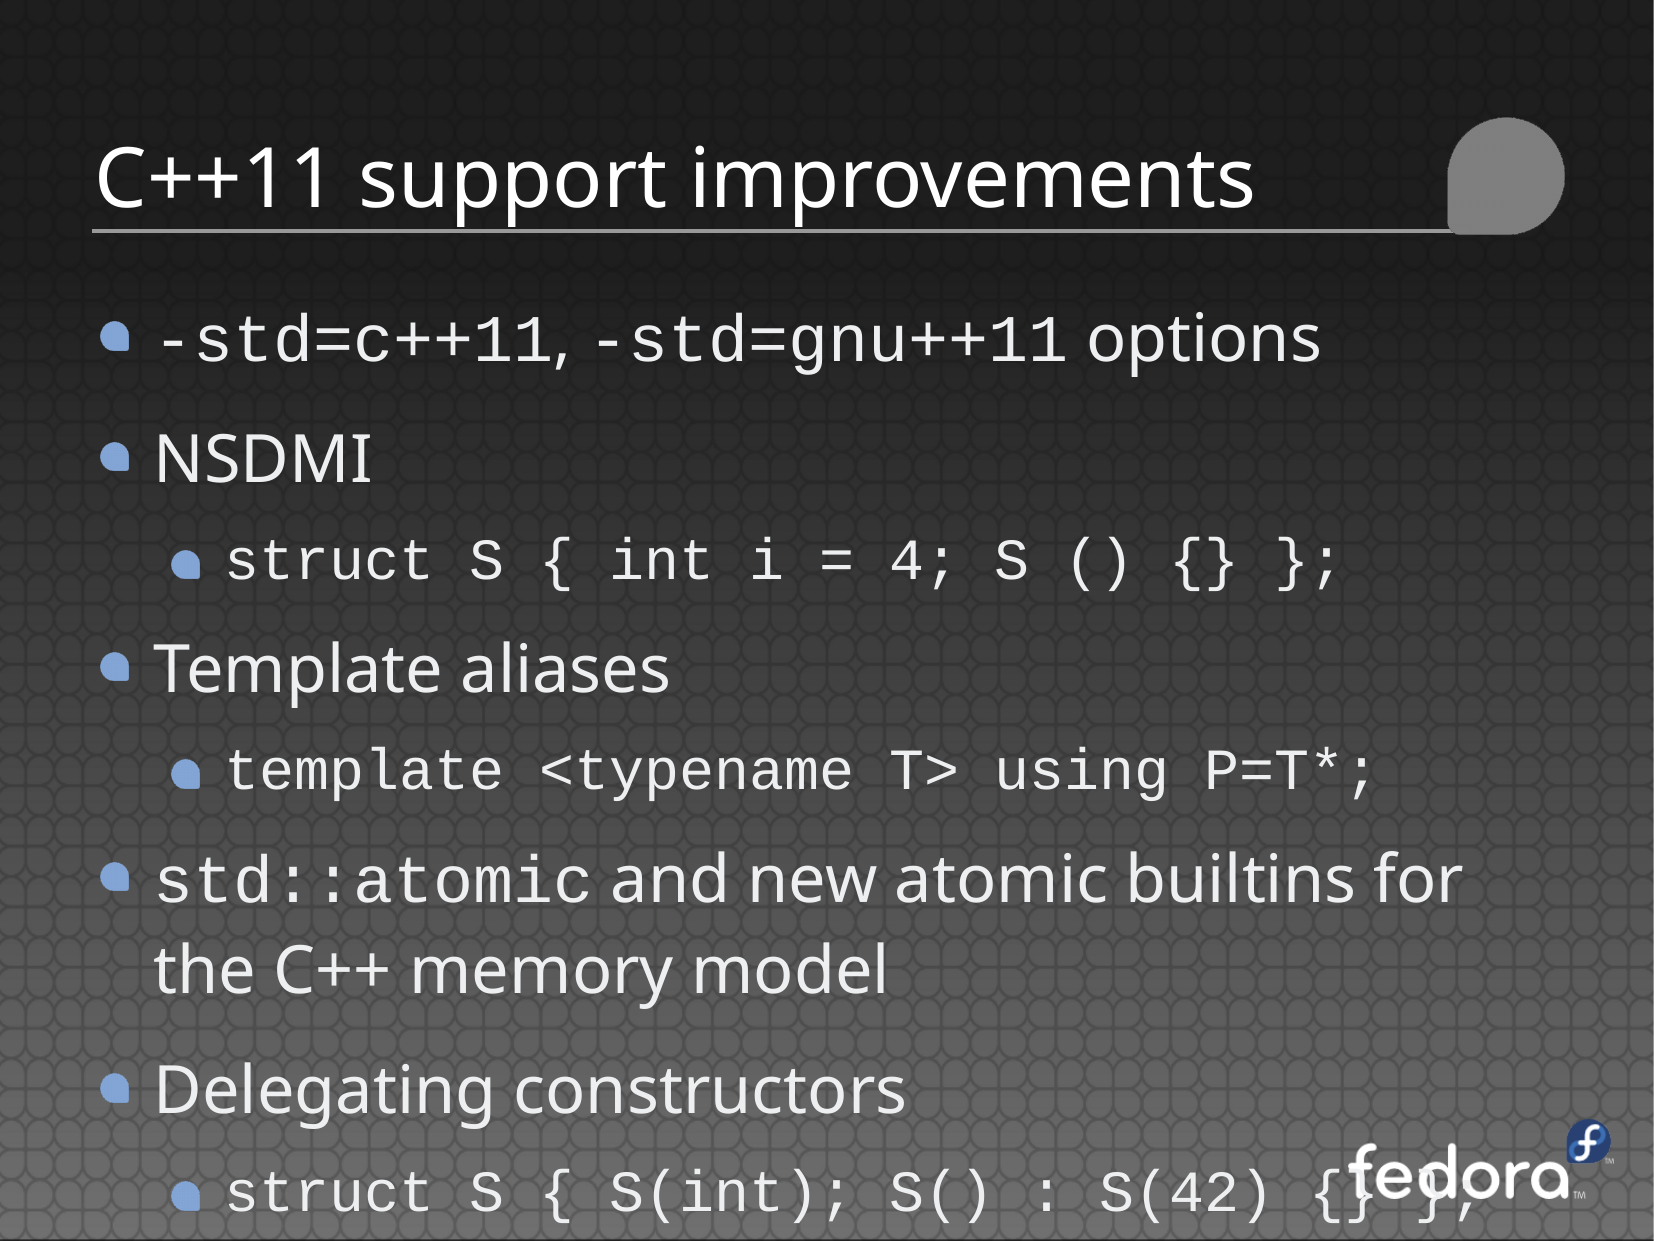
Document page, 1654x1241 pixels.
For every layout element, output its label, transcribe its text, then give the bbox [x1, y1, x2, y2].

title C++11 support improvements [94, 100, 1426, 251]
list -std=c++11, -std=gnu++11 options NSDMI struct S { int i = 4; S () {} }; Template aliases template <typename T> using P=T*; std::atomic and new atomic builtins for the C++ memory model Delegating constructors struct S { S(int); S() : S(42) {} }; [82, 290, 1571, 1159]
picture [0, 0, 1654, 1241]
